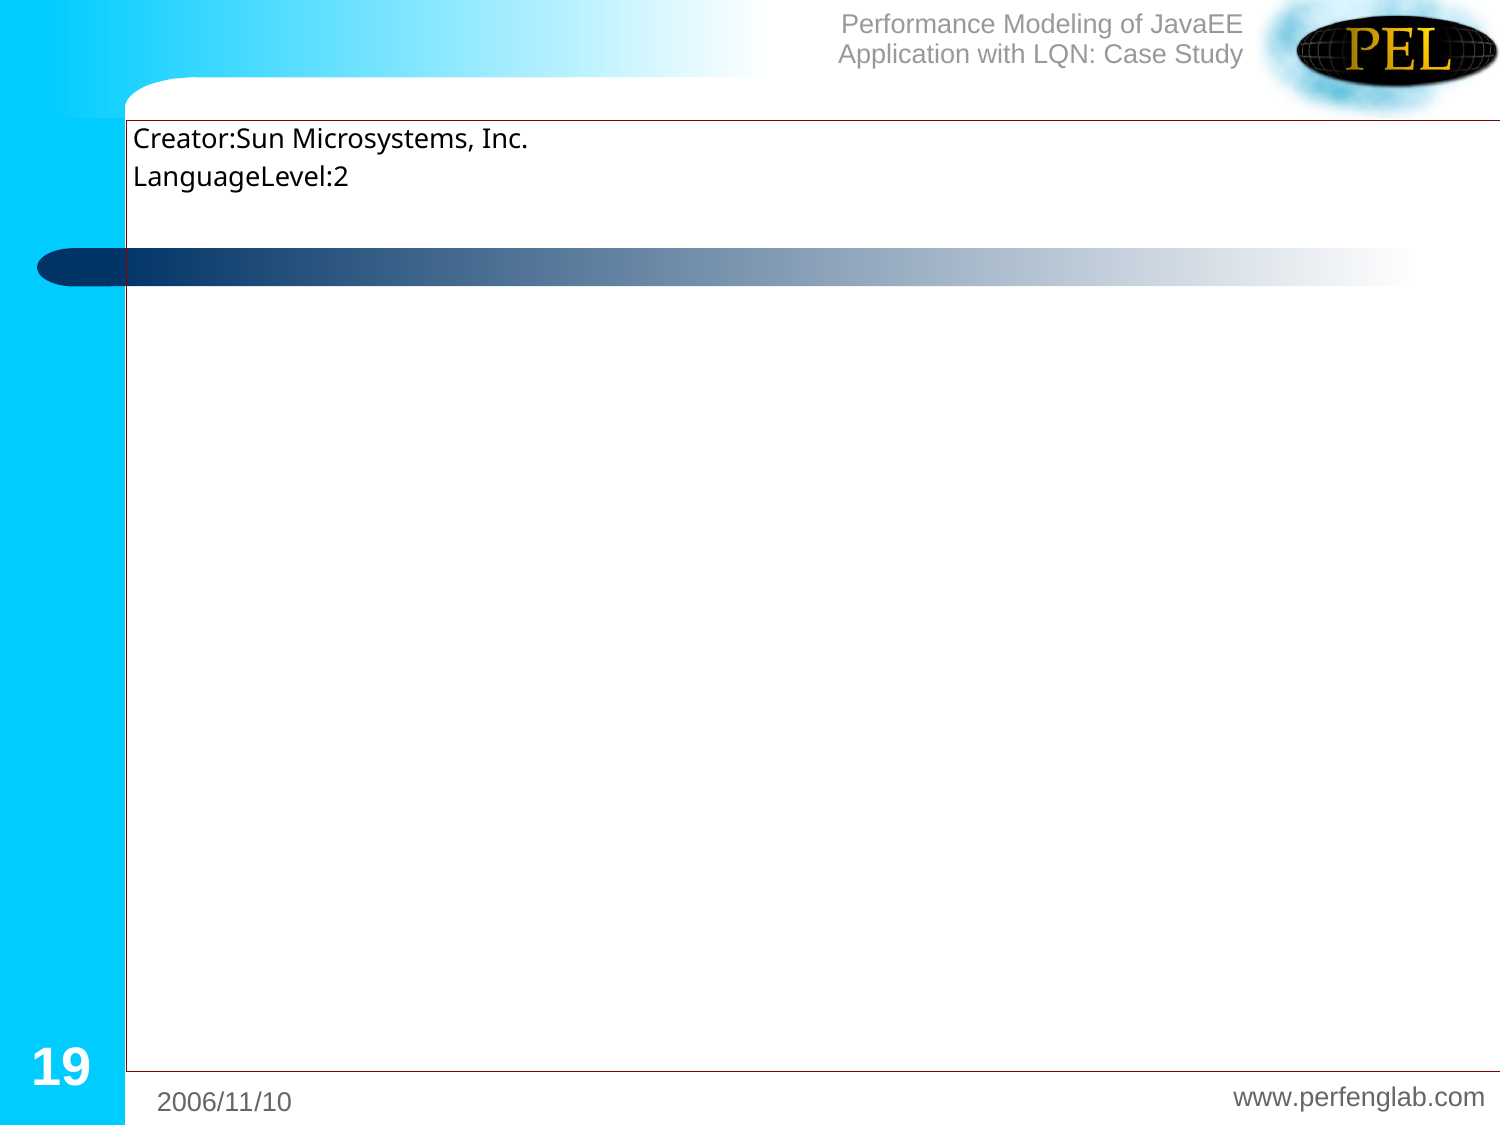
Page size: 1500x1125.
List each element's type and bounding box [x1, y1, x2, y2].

picture [124, 0, 1500, 1072]
